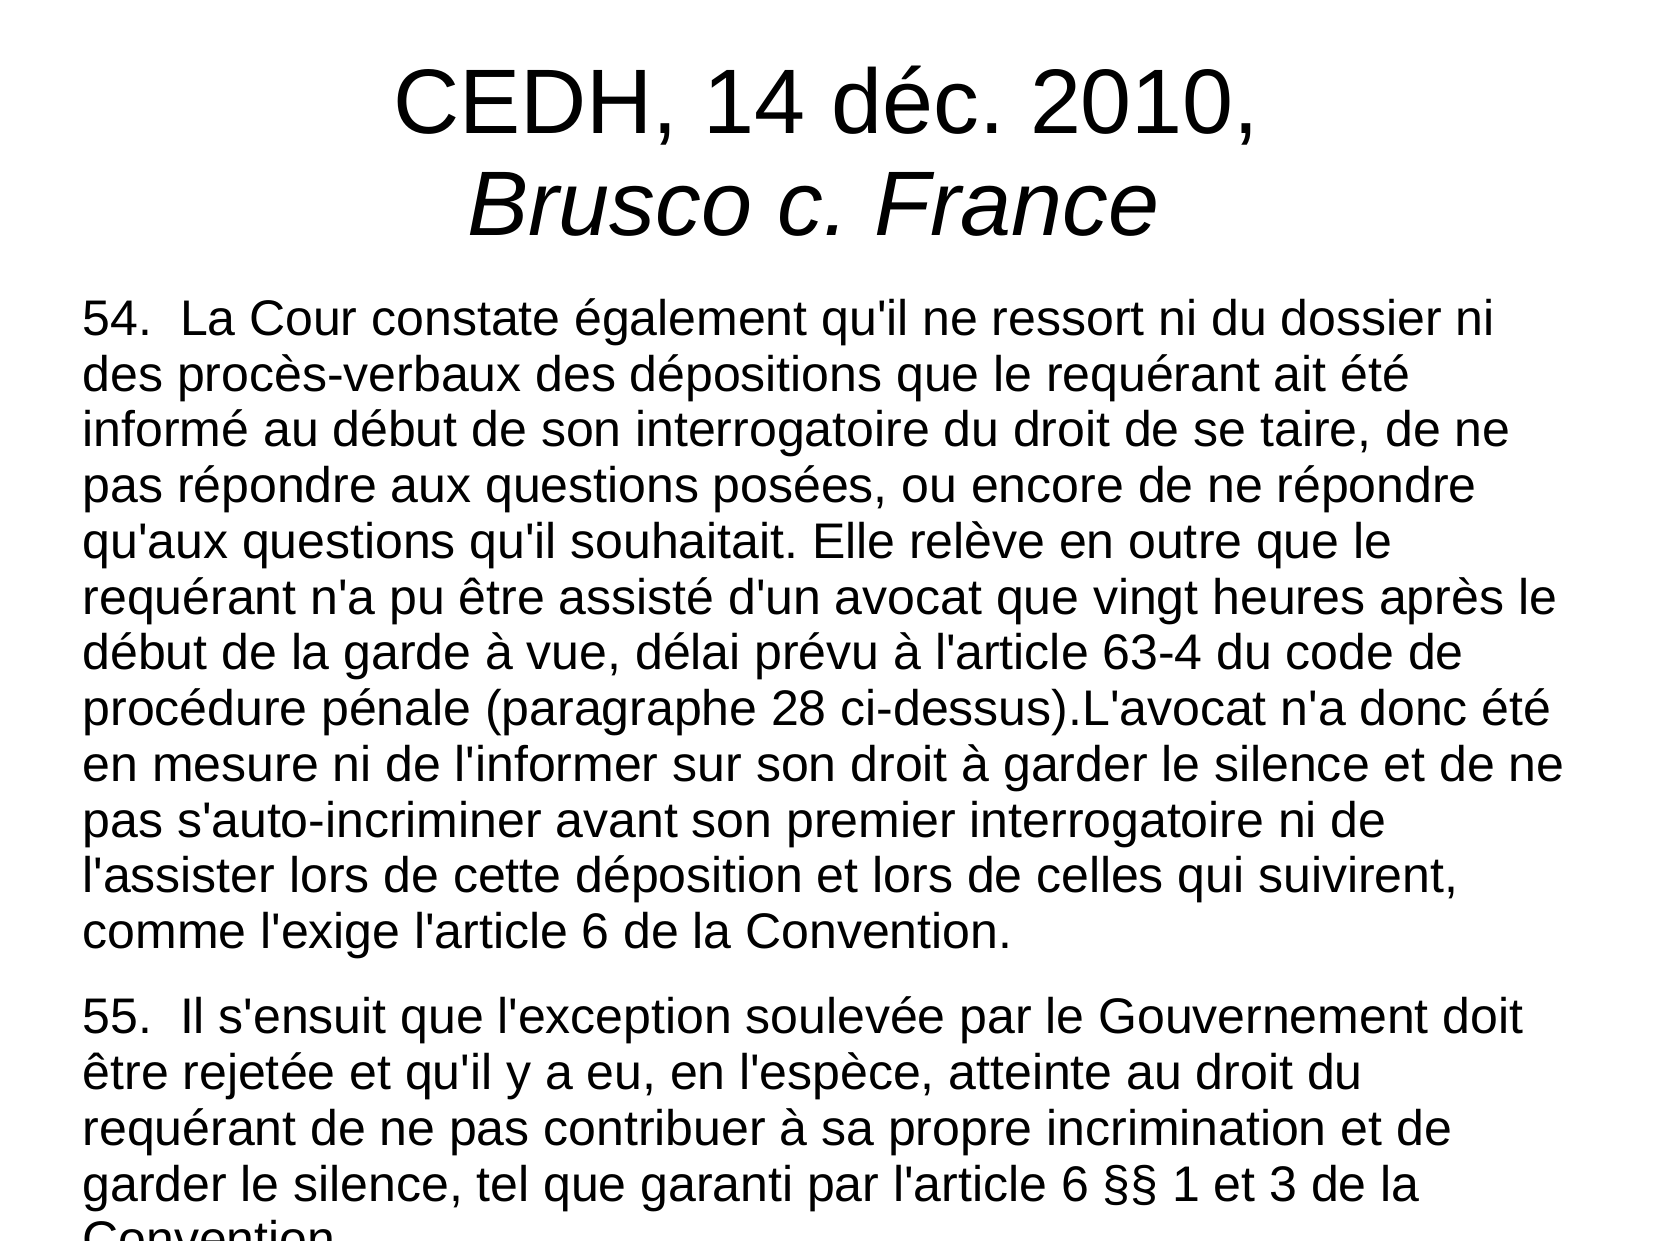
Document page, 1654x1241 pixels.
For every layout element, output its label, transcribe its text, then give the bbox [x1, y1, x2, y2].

title CEDH, 14 déc. 2010, Brusco c. France [82, 49, 1571, 257]
list 54. La Cour constate également qu'il ne ressort ni du dossier ni des procès-verbaux des dépositions que le requérant ait été informé au début de son interrogatoire du droit de se taire, de ne pas répondre aux questions posées, ou encore de ne répondre qu'aux questions qu'il souhaitait. Elle relève en outre que le requérant n'a pu être assisté d'un avocat que vingt heures après le début de la garde à vue, délai prévu à l'article 63-4 du code de procédure pénale (paragraphe 28 ci-dessus).L'avocat n'a donc été en mesure ni de l'informer sur son droit à garder le silence et de ne pas s'auto‑incriminer avant son premier interrogatoire ni de l'assister lors de cette déposition et lors de celles qui suivirent, comme l'exige l'article 6 de la Convention. 55. Il s'ensuit que l'exception soulevée par le Gouvernement doit être rejetée et qu'il y a eu, en l'espèce, atteinte au droit du requérant de ne pas contribuer à sa propre incrimination et de garder le silence, tel que garanti par l'article 6 §§ 1 et 3 de la Convention. [82, 290, 1571, 1158]
